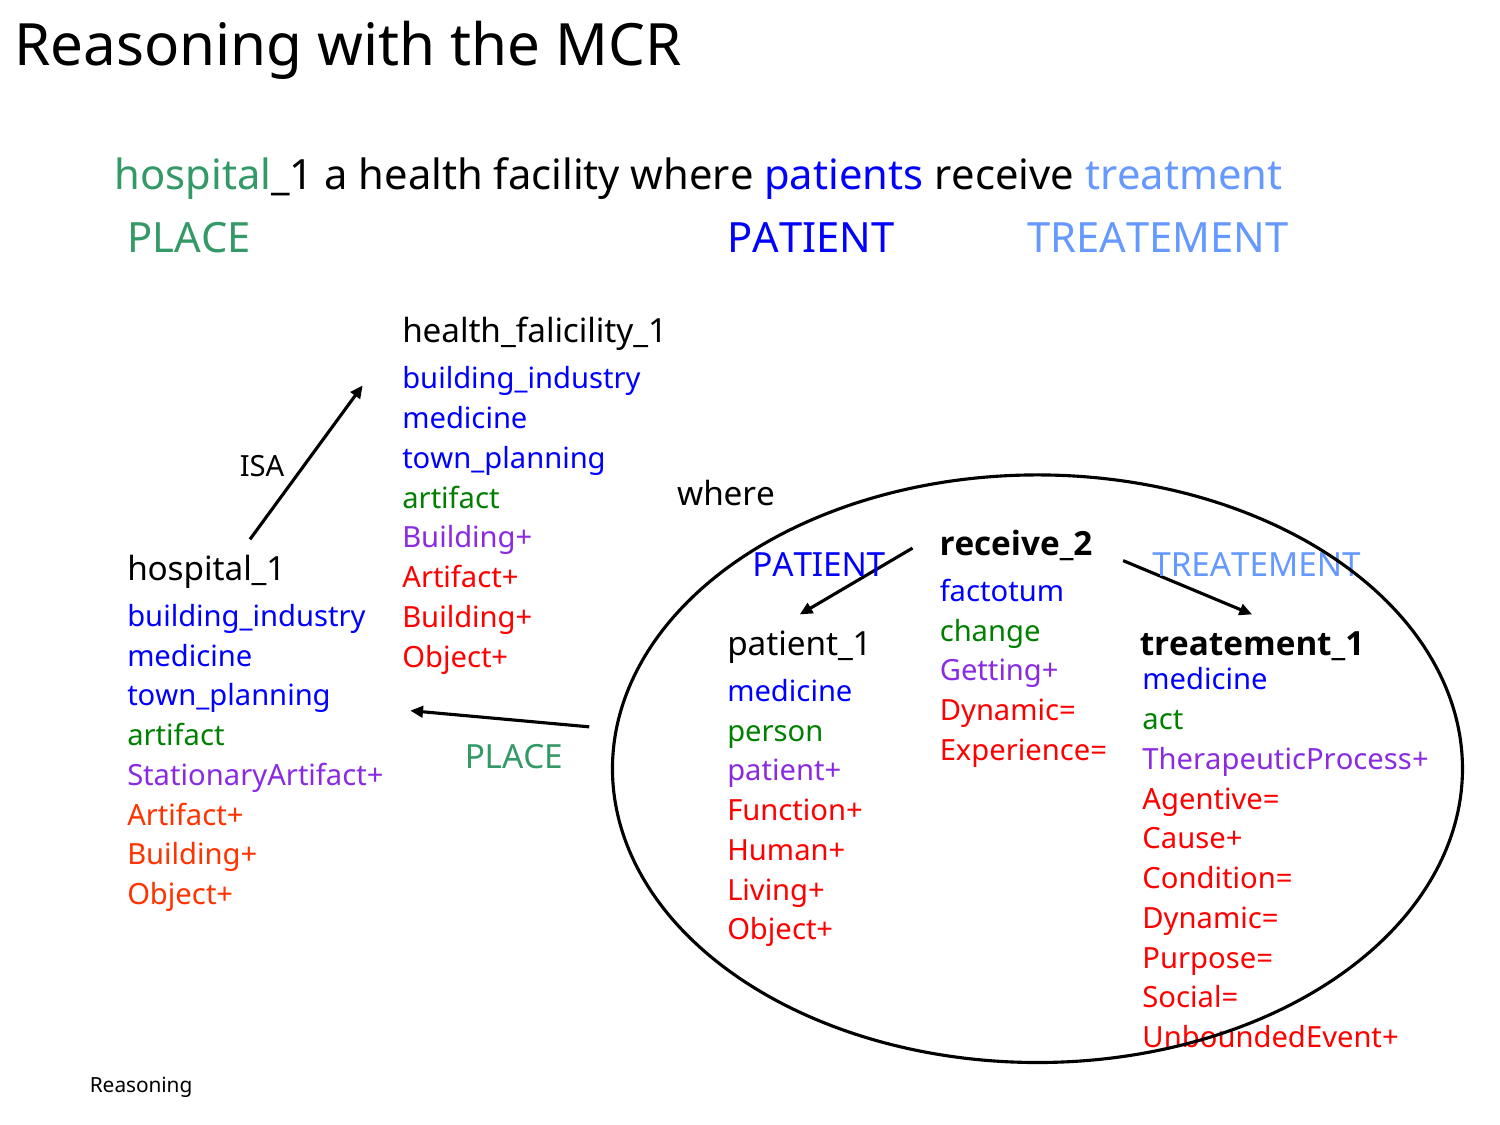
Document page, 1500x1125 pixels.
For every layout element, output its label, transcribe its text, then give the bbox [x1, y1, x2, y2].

text_box TREATEMENT [1297, 533, 1376, 588]
text_box PATIENT [737, 533, 778, 558]
text_box PATIENT [712, 200, 910, 273]
text_box treatement_1 [1125, 612, 1380, 674]
text_box medicine act TherapeuticProcess+ Agentive= Cause+ Condition= Dynamic= Purpose= Social= UnboundedEvent+ [1127, 859, 1445, 1064]
text_box patient_1 [712, 612, 887, 674]
text_box TREATEMENT [1137, 533, 1375, 594]
text_box medicine person patient+ Function+ Human+ Living+ Object+ [712, 662, 878, 957]
text_box hospital_1 a health facility where patients receive treatment [99, 137, 1310, 210]
text_box building_industry medicine town_planning artifact Building+ Artifact+ Building+ Object+ [387, 349, 656, 684]
text_box PLACE [112, 200, 266, 273]
text_box PATIENT [737, 533, 901, 594]
text_box hospital_1 [112, 537, 301, 587]
text_box medicine act TherapeuticProcess+ Agentive= Cause+ Condition= Dynamic= Purpose= Social= UnboundedEvent+ [1127, 650, 1445, 1054]
text_box where [662, 462, 791, 524]
text_box receive_2 [924, 512, 1108, 562]
text_box TREATEMENT [1012, 200, 1304, 273]
text_box factotum change Getting+ Dynamic= Experience= [924, 562, 1123, 777]
text_box health_falicility_1 [387, 298, 683, 360]
text_box PLACE [450, 724, 578, 786]
text_box building_industry medicine town_planning artifact StationaryArtifact+ Artifact+ Building+ Object+ [112, 587, 399, 921]
title Reasoning with the MCR [0, 0, 1500, 86]
text_box ISA [225, 437, 300, 493]
